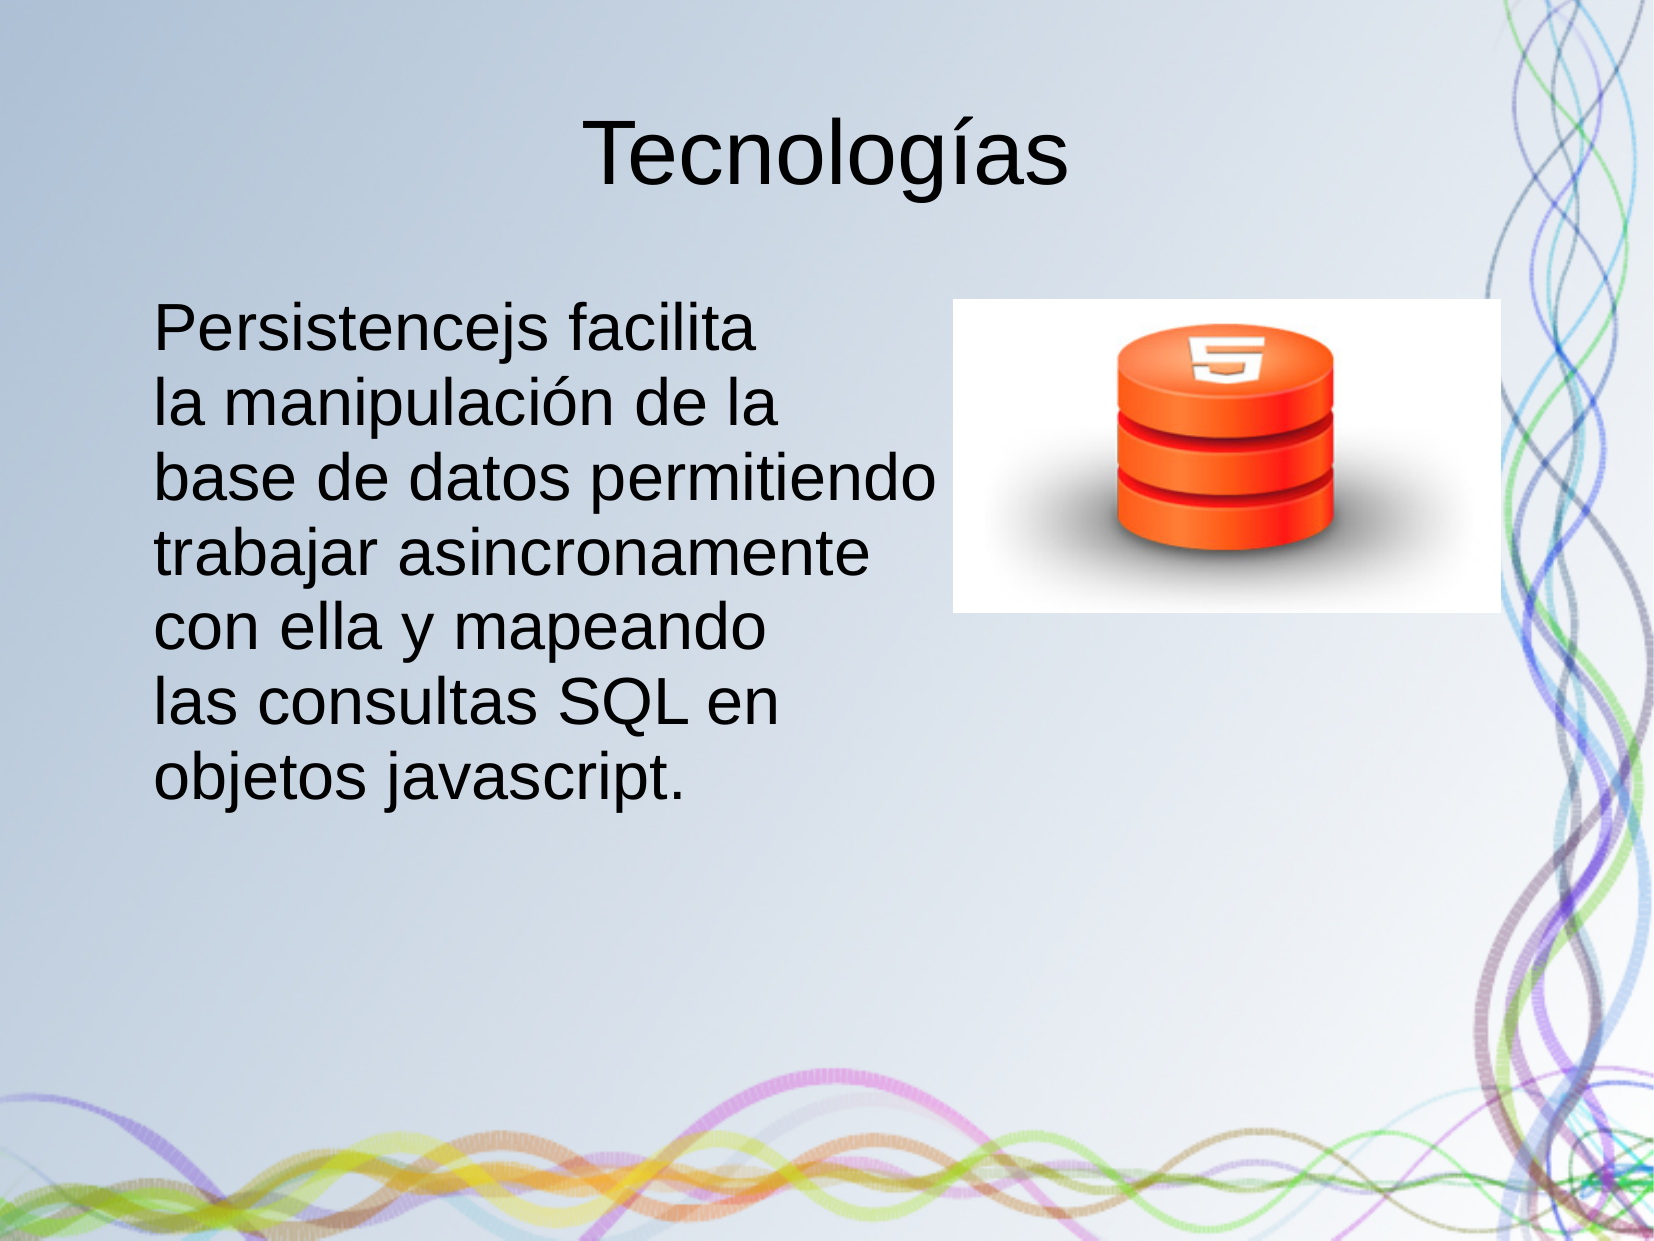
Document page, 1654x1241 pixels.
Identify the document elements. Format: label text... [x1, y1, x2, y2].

list Persistencejs facilita la manipulación de la base de datos permitiendo trabajar asincronamente con ella y mapeando las consultas SQL en objetos javascript. [82, 290, 1571, 1010]
picture [0, 0, 1654, 1241]
title Tecnologías [82, 49, 1571, 257]
